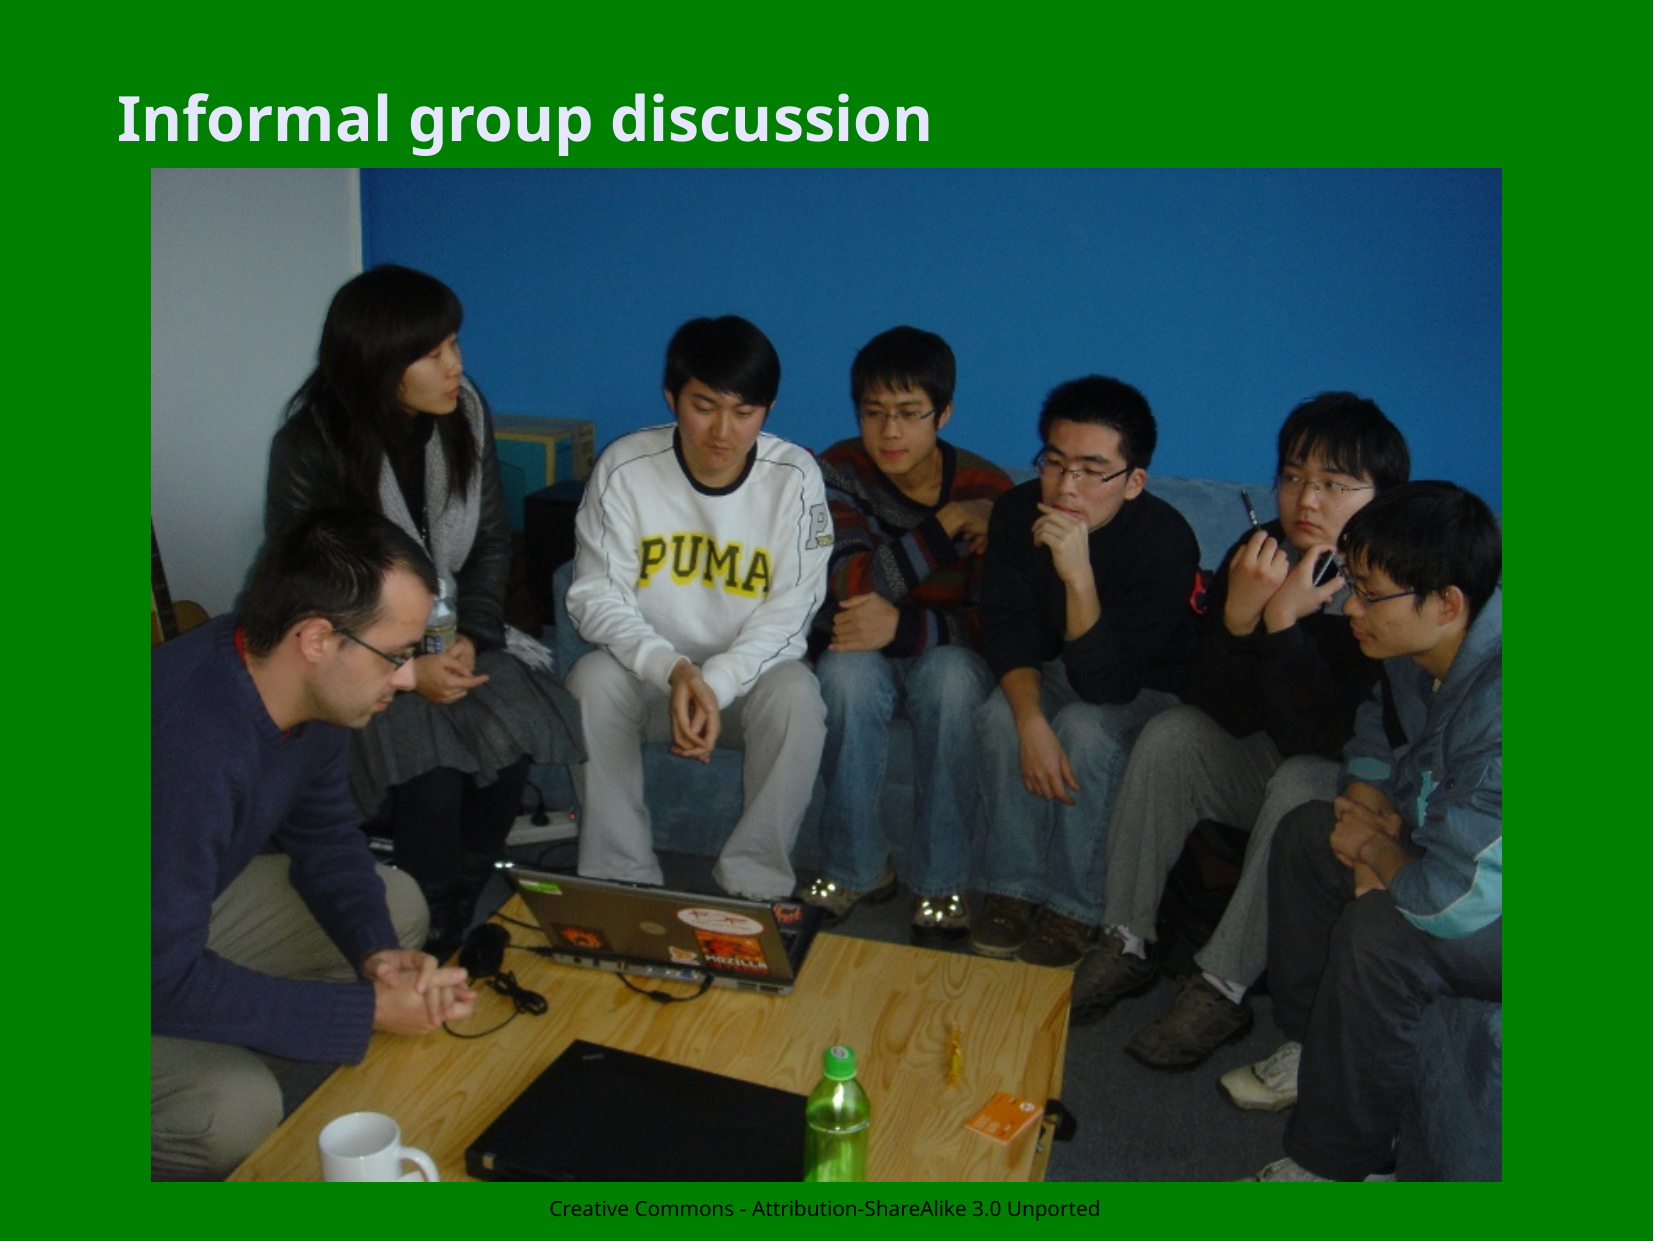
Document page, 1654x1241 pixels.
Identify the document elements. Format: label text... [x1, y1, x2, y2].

text_box Informal group discussion [102, 67, 925, 158]
picture [151, 168, 1502, 1182]
